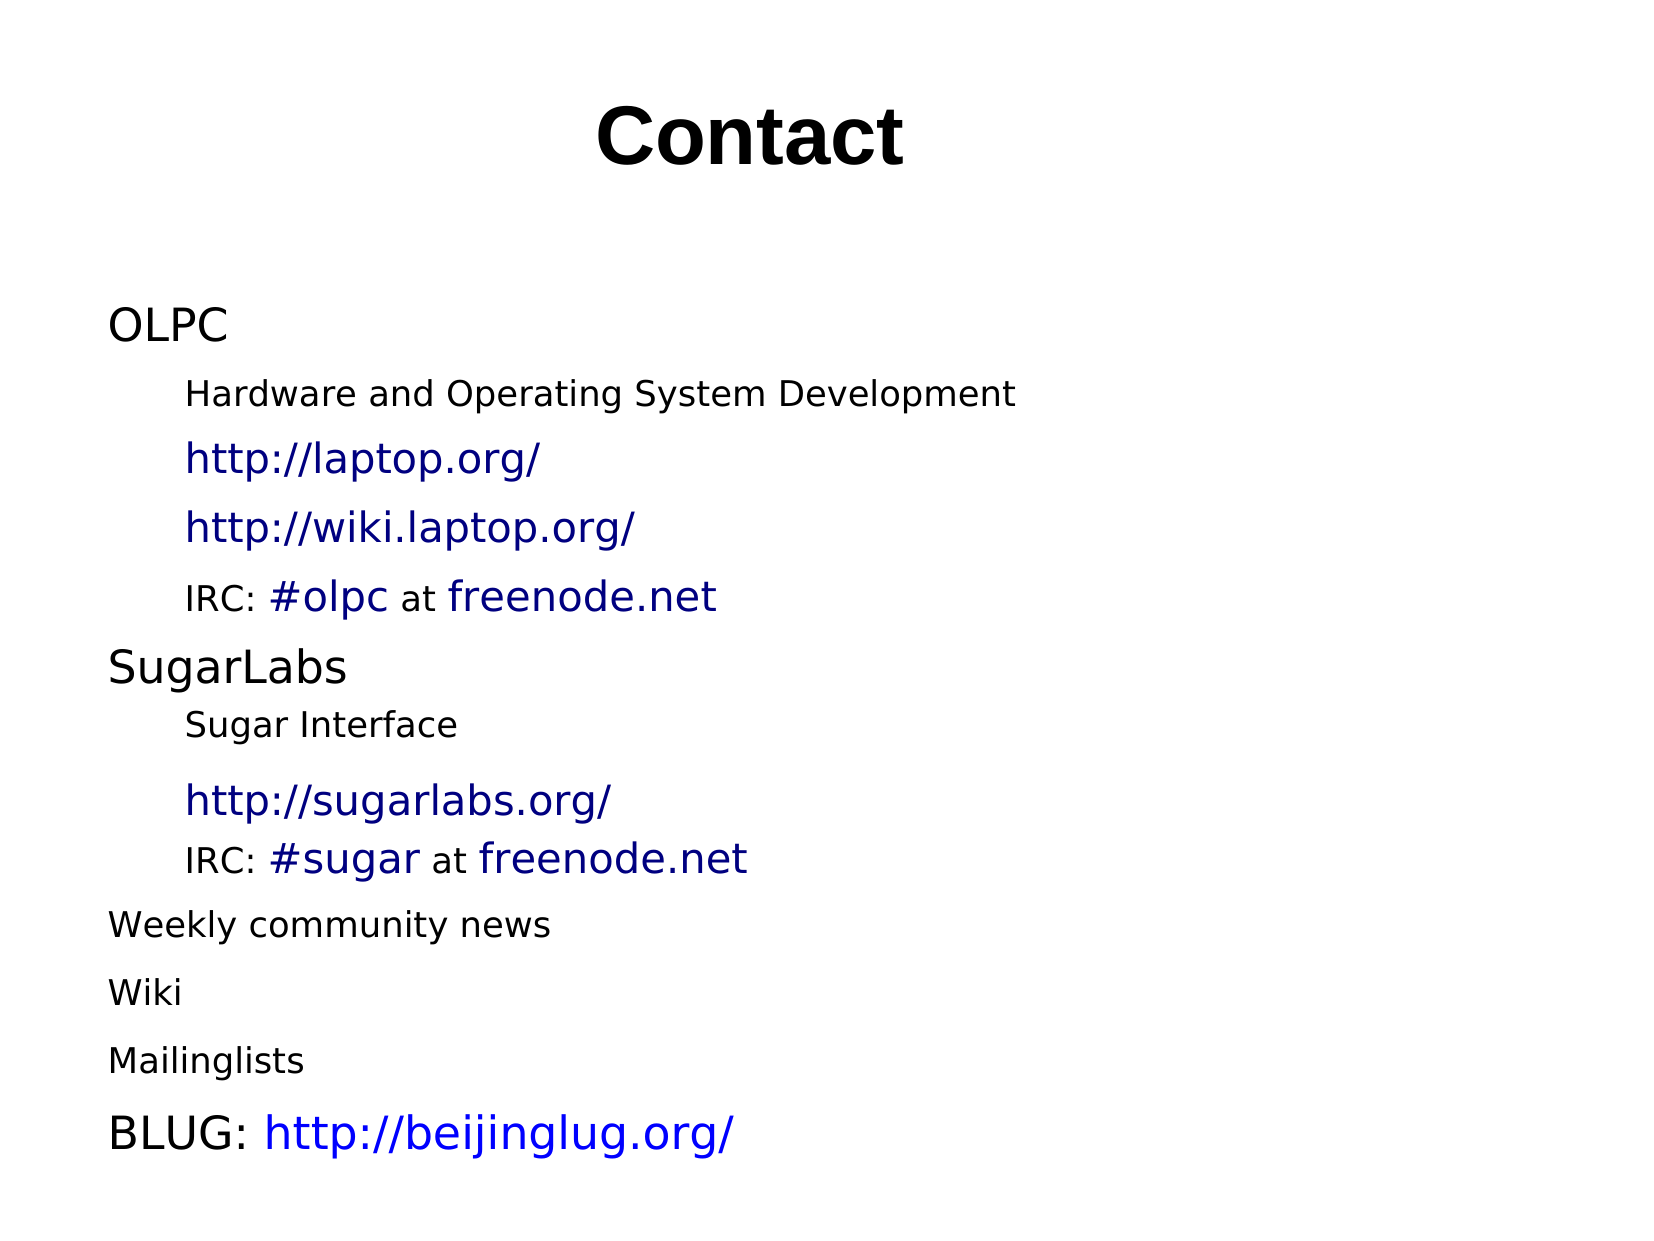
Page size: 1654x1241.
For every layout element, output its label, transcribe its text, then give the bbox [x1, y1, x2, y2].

title Contact [75, 45, 1426, 233]
list OLPC Hardware and Operating System Development http://laptop.org/ http://wiki.laptop.org/ IRC: #olpc at freenode.net SugarLabs Sugar Interface http://sugarlabs.org/ IRC: #sugar at freenode.net Weekly community news Wiki Mailinglists BLUG: http://beijinglug.org/ [75, 300, 1426, 1179]
